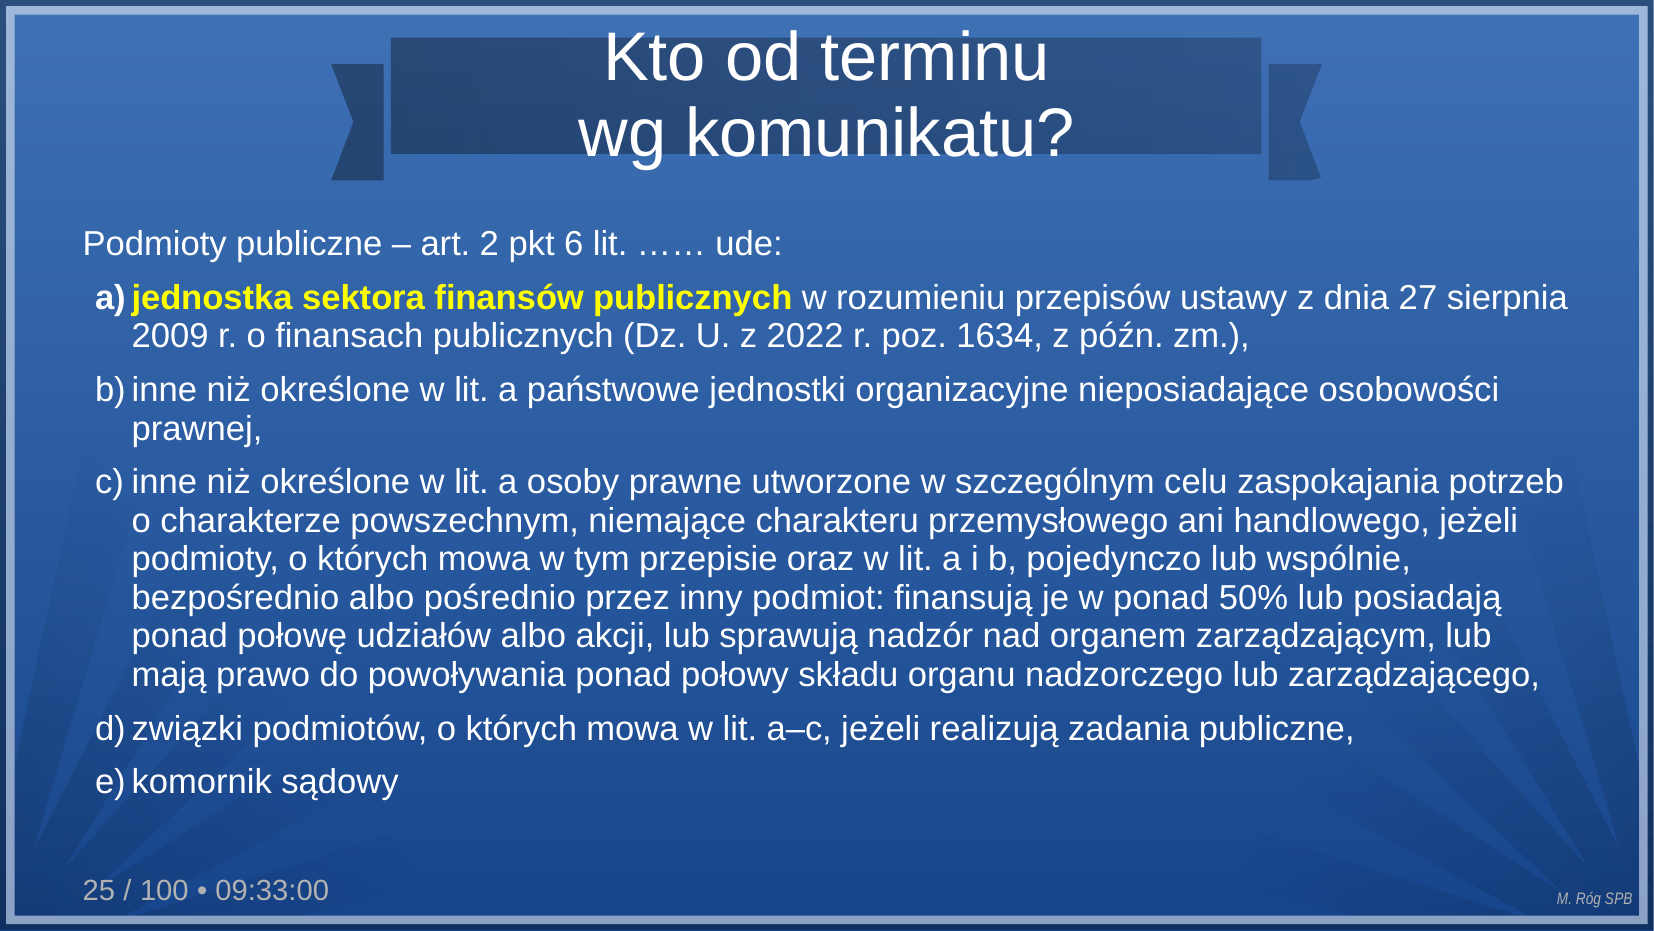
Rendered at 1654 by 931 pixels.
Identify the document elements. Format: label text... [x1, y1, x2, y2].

list Podmioty publiczne – art. 2 pkt 6 lit. …… ude: jednostka sektora finansów publicznych w rozumieniu przepisów ustawy z dnia 27 sierpnia 2009 r. o finansach publicznych (Dz. U. z 2022 r. poz. 1634, z późn. zm.), inne niż określone w lit. a państwowe jednostki organizacyjne nieposiadające osobowości prawnej, inne niż określone w lit. a osoby prawne utworzone w szczególnym celu zaspokajania potrzeb o charakterze powszechnym, niemające charakteru przemysłowego ani handlowego, jeżeli podmioty, o których mowa w tym przepisie oraz w lit. a i b, pojedynczo lub wspólnie, bezpośrednio albo pośrednio przez inny podmiot: finansują je w ponad 50% lub posiadają ponad połowę udziałów albo akcji, lub sprawują nadzór nad organem zarządzającym, lub mają prawo do powoływania ponad połowy składu organu nadzorczego lub zarządzającego, związki podmiotów, o których mowa w lit. a–c, jeżeli realizują zadania publiczne, komornik sądowy [82, 224, 1571, 848]
title Kto od terminu wg komunikatu? [389, 17, 1264, 172]
